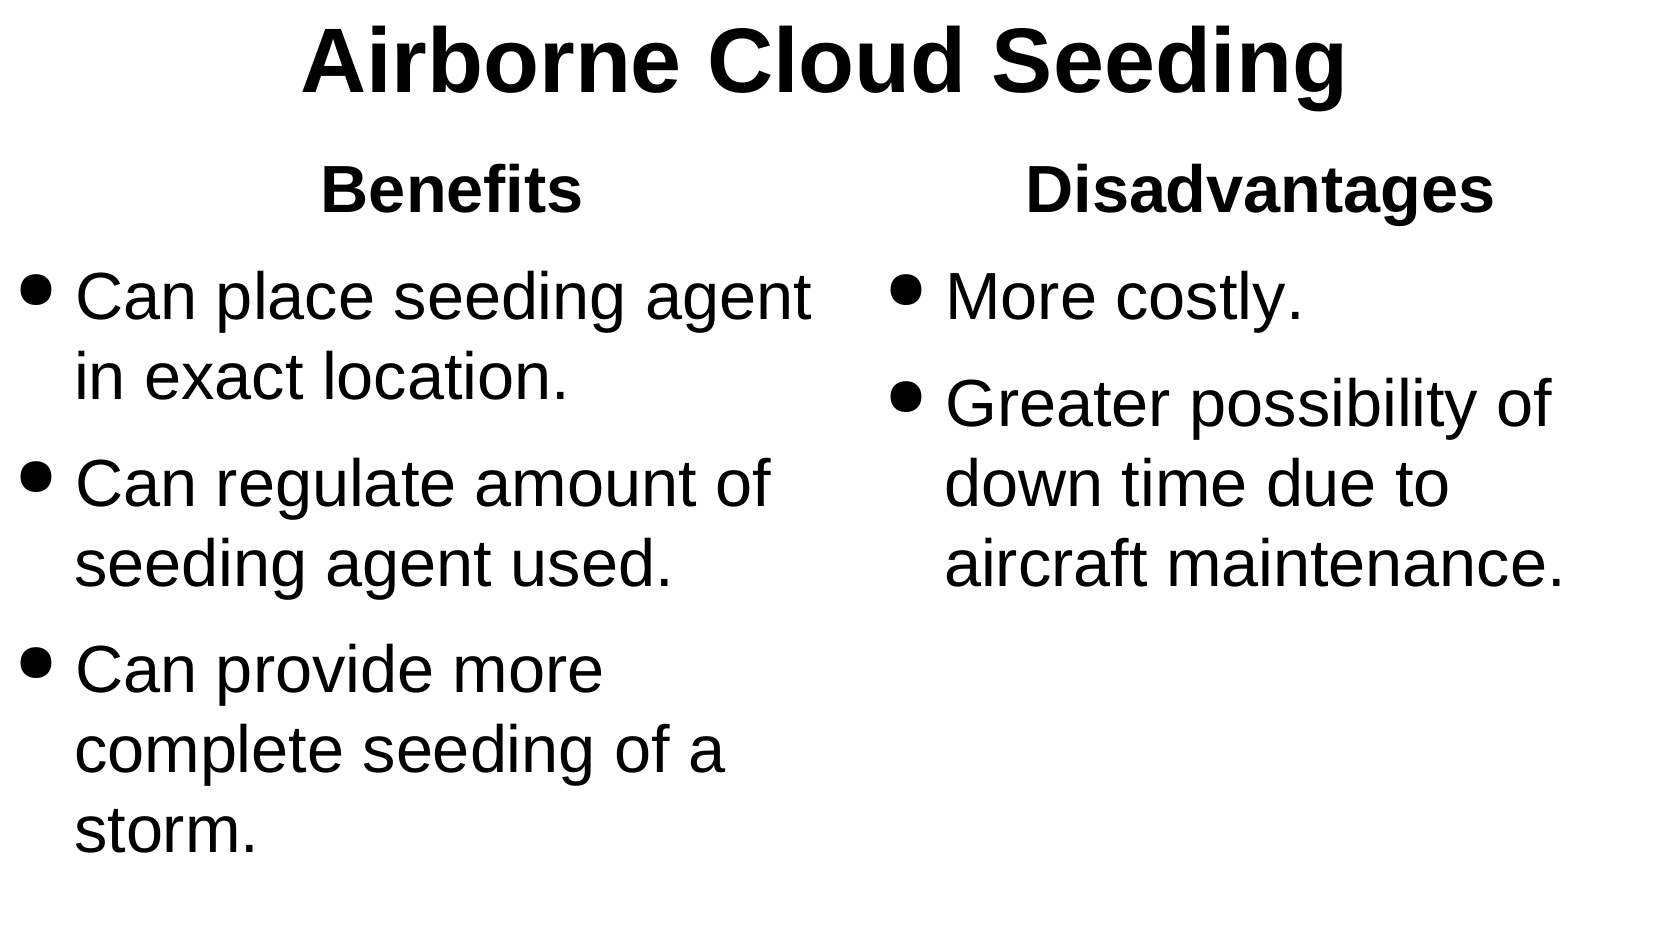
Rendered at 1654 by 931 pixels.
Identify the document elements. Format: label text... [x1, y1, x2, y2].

text_box Disadvantages More costly. Greater possibility of down time due to aircraft maintenance. [836, 138, 1642, 607]
text_box Benefits Can place seeding agent in exact location. Can regulate amount of seeding agent used. Can provide more complete seeding of a storm. [0, 138, 863, 874]
title Airborne Cloud Seeding [0, 5, 1654, 107]
